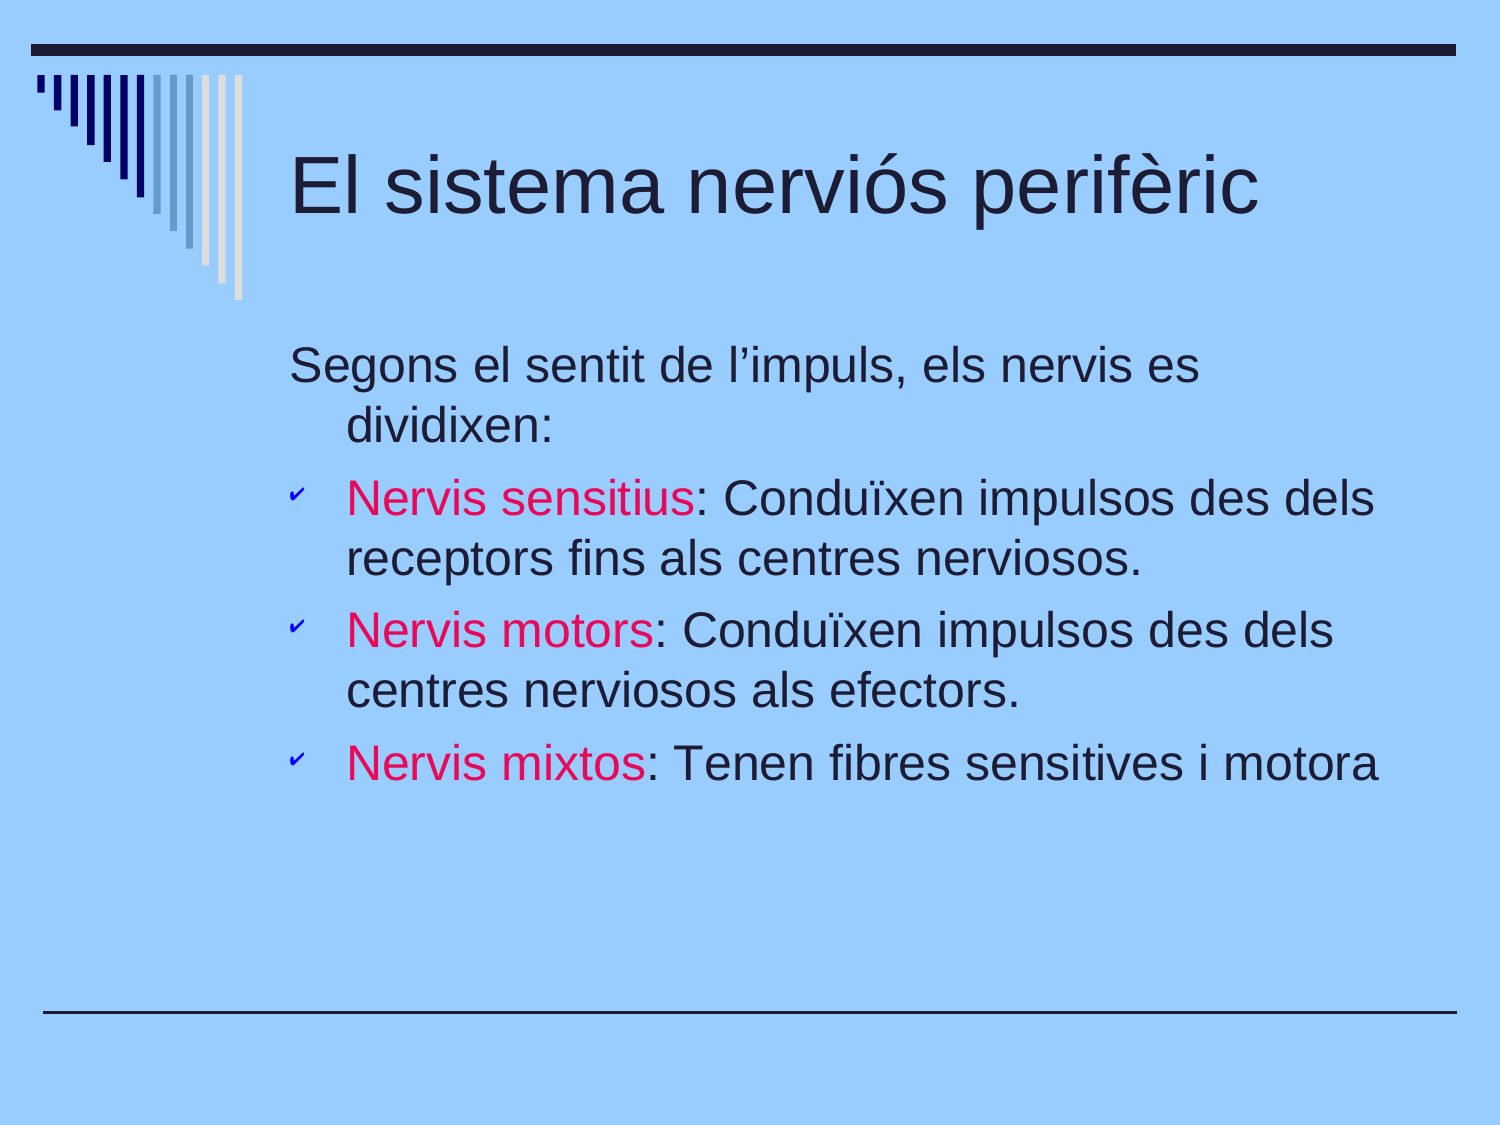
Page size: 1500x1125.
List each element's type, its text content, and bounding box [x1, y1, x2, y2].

title El sistema nerviós perifèric [274, 75, 1425, 288]
list Segons el sentit de l’impuls, els nervis es dividixen: Nervis sensitius: Conduïxen impulsos des dels receptors fins als centres nerviosos. Nervis motors: Conduïxen impulsos des dels centres nerviosos als efectors. Nervis mixtos: Tenen fibres sensitives i motora [274, 324, 1425, 1001]
